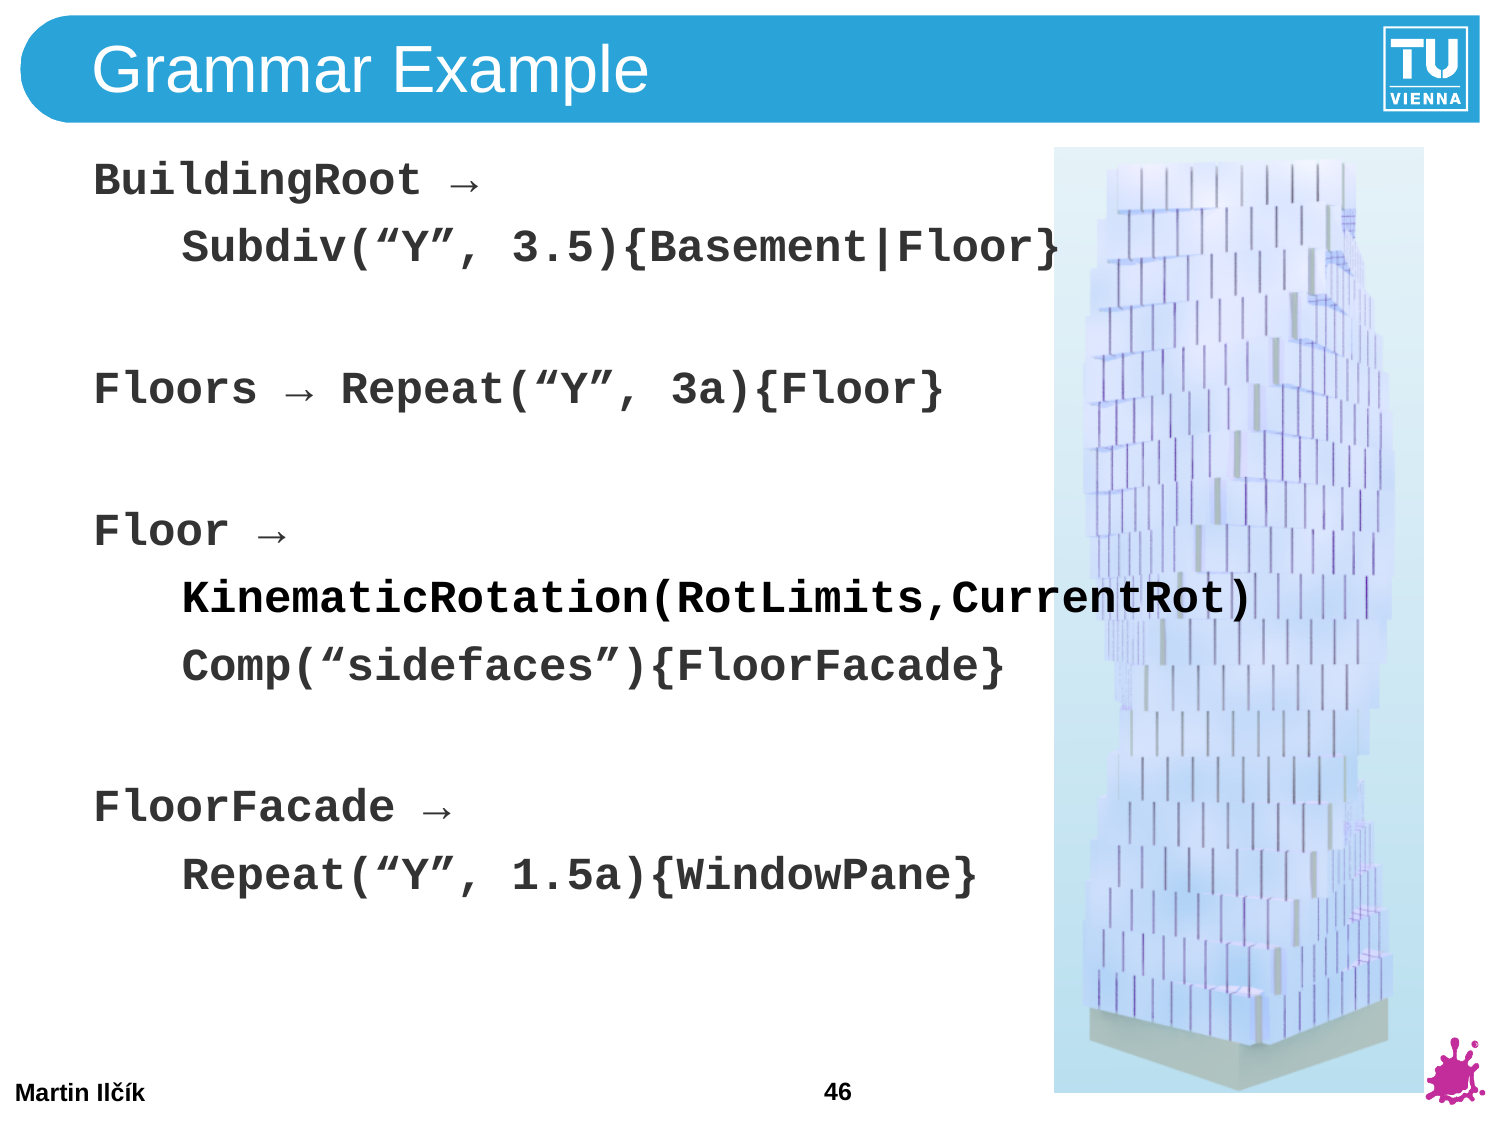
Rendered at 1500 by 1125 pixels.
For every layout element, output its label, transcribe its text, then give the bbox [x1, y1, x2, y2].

picture [1054, 1047, 1424, 1093]
text_box 48 [749, 1067, 927, 1117]
title Grammar Example [76, 7, 1350, 132]
text_box Martin Ilčík [0, 1068, 617, 1117]
list BuildingRoot → Subdiv(“Y”, 3.5){Basement|Floor} Floors → Repeat(“Y”, 3a){Floor} Floor → KinematicRotation(RotLimits,CurrentRot) Comp(“sidefaces”){FloorFacade} FloorFacade → Repeat(“Y”, 1.5a){WindowPane} [19, 148, 1481, 1047]
